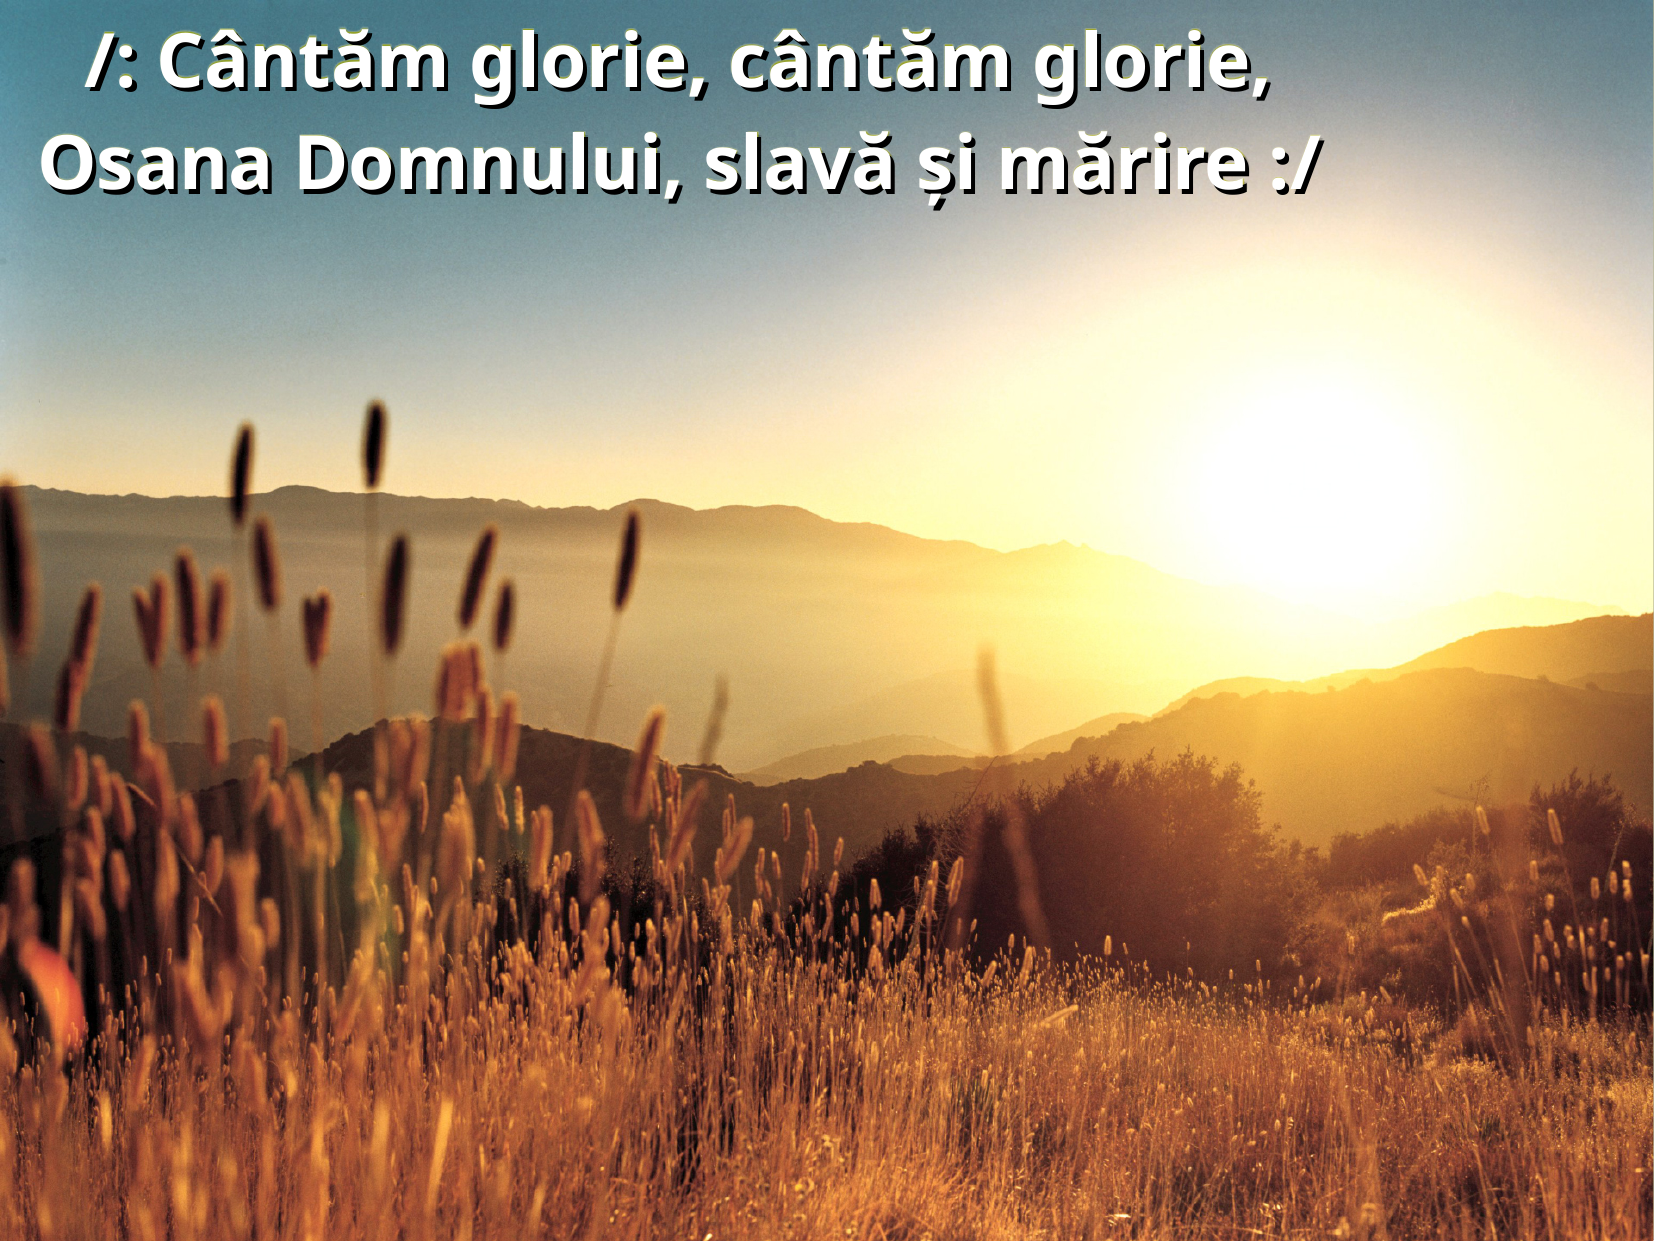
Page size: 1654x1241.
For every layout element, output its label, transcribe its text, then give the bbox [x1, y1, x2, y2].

text_box /: Cântăm glorie, cântăm glorie, Osana Domnului, slavă şi mărire :/ [0, 0, 1359, 277]
picture [0, 0, 1654, 1241]
